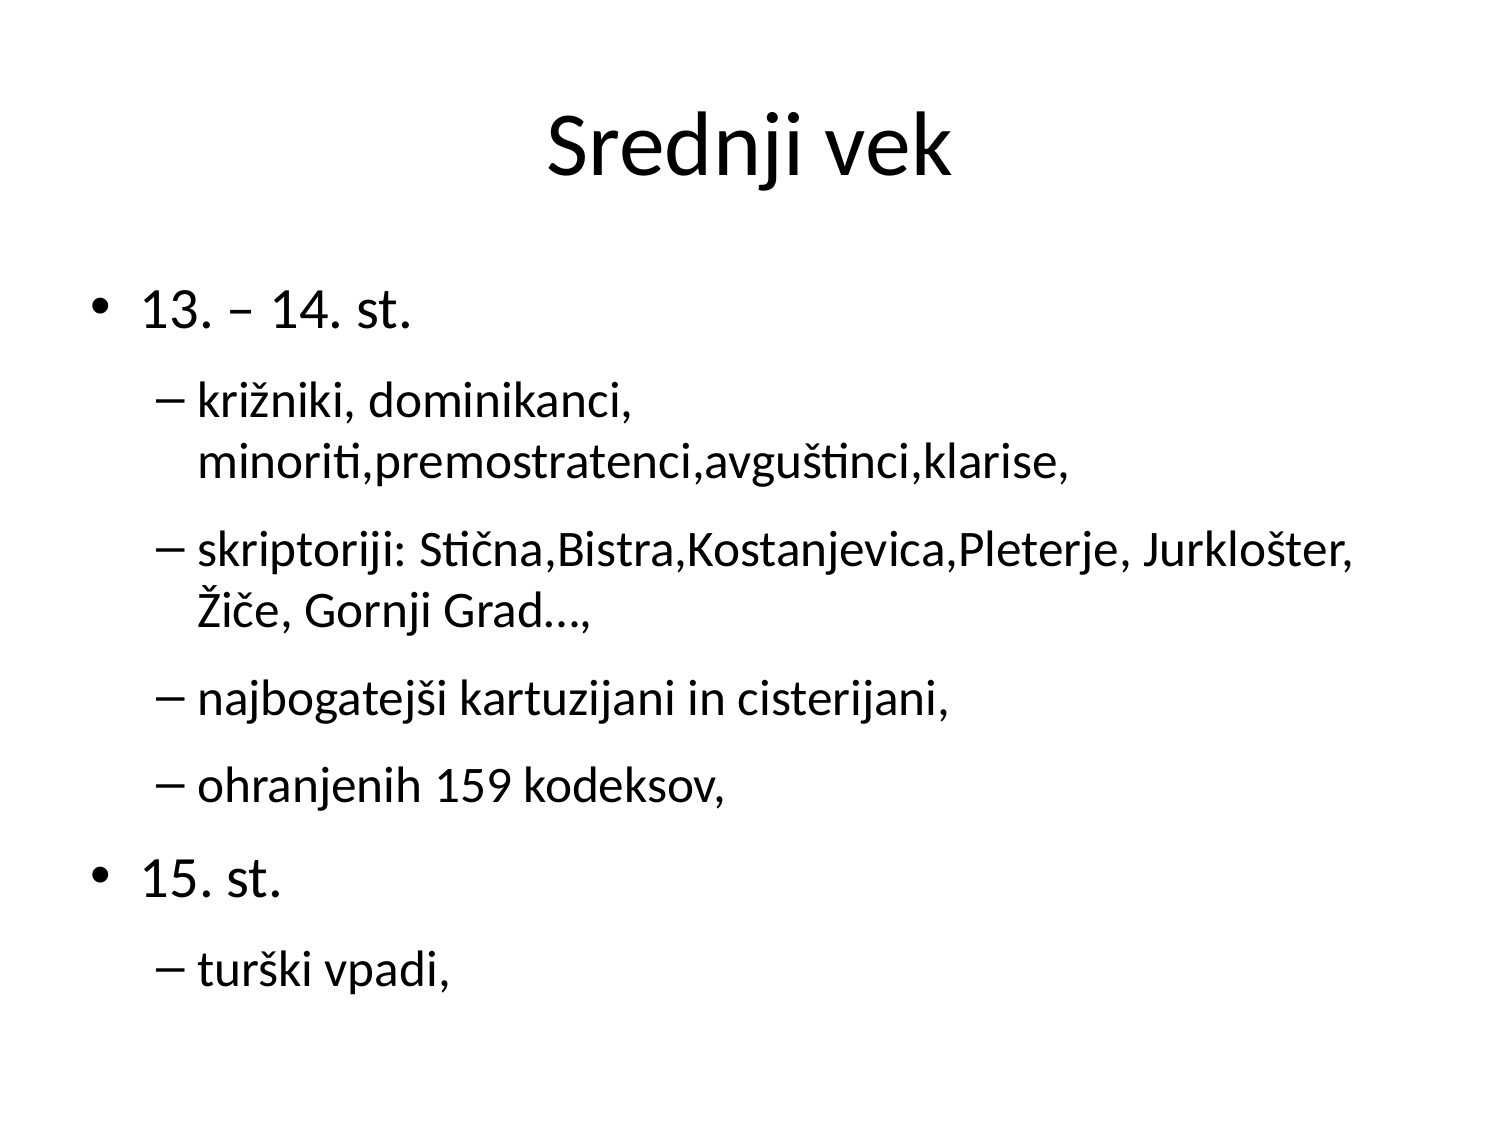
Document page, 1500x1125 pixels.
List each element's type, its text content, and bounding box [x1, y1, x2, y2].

title Srednji vek [75, 45, 1425, 233]
list 13. – 14. st. križniki, dominikanci, minoriti,premostratenci,avguštinci,klarise, skriptoriji: Stična,Bistra,Kostanjevica,Pleterje, Jurklošter, Žiče, Gornji Grad…, najbogatejši kartuzijani in cisterijani, ohranjenih 159 kodeksov, 15. st. turški vpadi, [75, 262, 1425, 1005]
